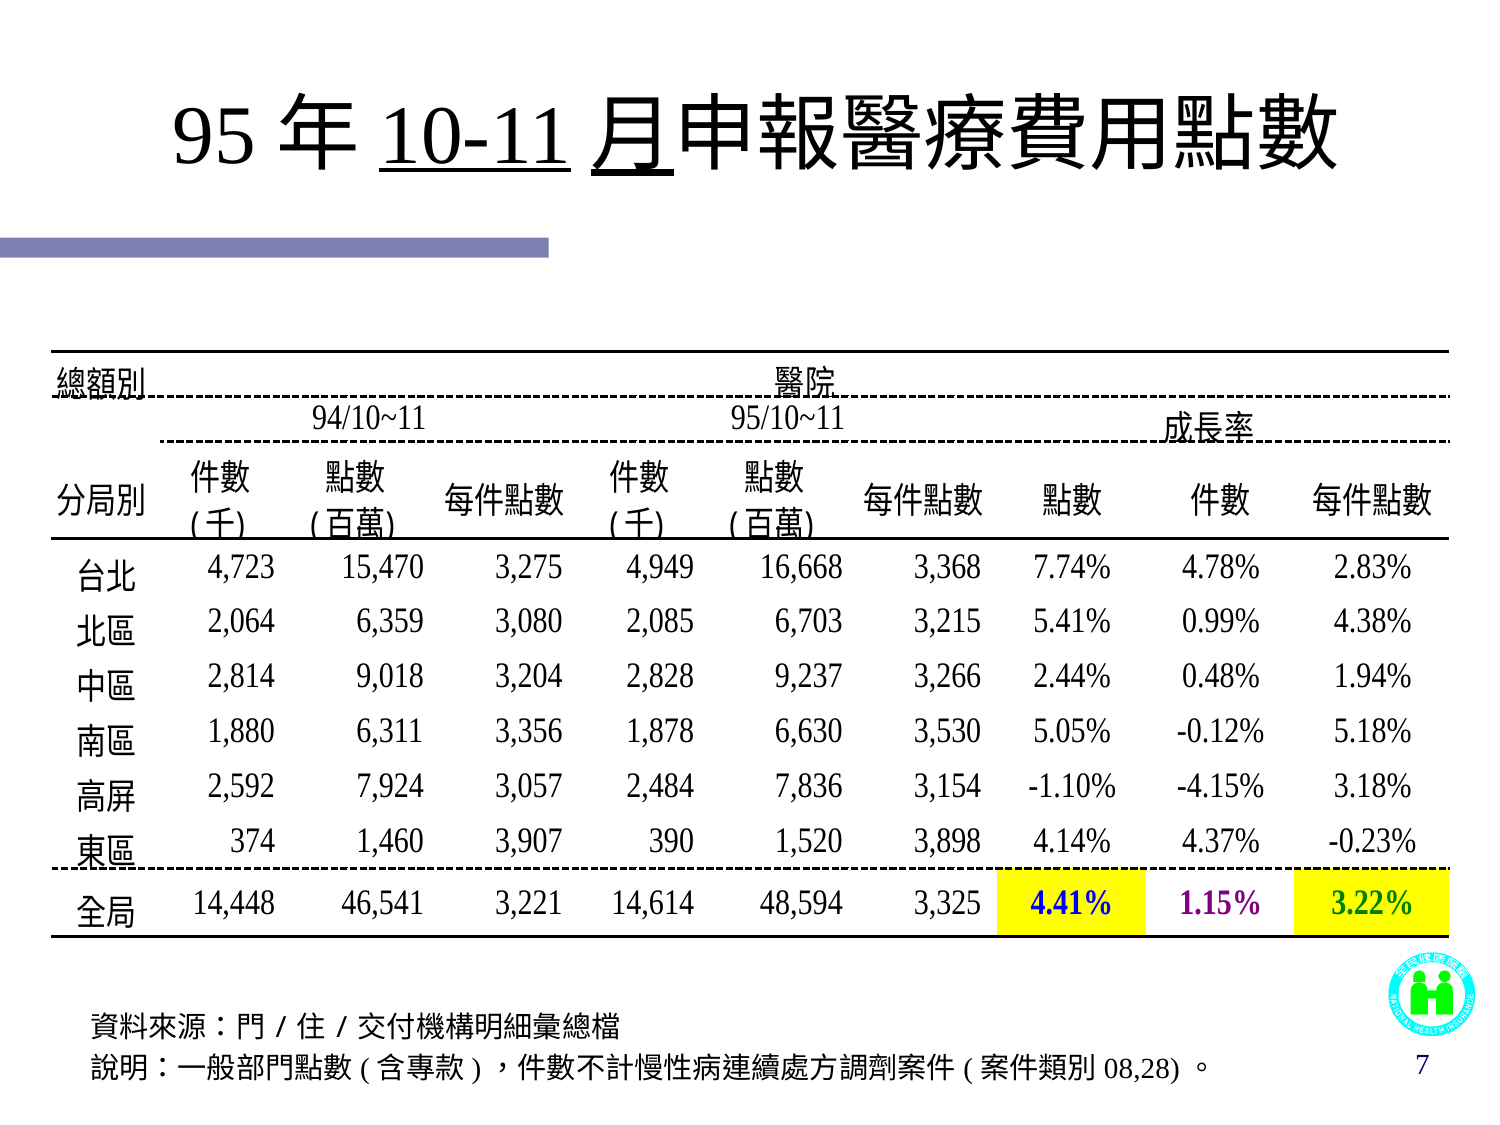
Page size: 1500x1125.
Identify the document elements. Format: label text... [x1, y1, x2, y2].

picture [50, 350, 1451, 938]
text_box [1400, 1037, 1476, 1125]
title 95年10-11月申報醫療費用點數 [50, 50, 1463, 188]
text_box 資料來源：門/住/交付機構明細彙總檔 說明：一般部門點數(含專款)，件數不計慢性病連續處方調劑案件(案件類別08,28)。 [75, 999, 1338, 1092]
